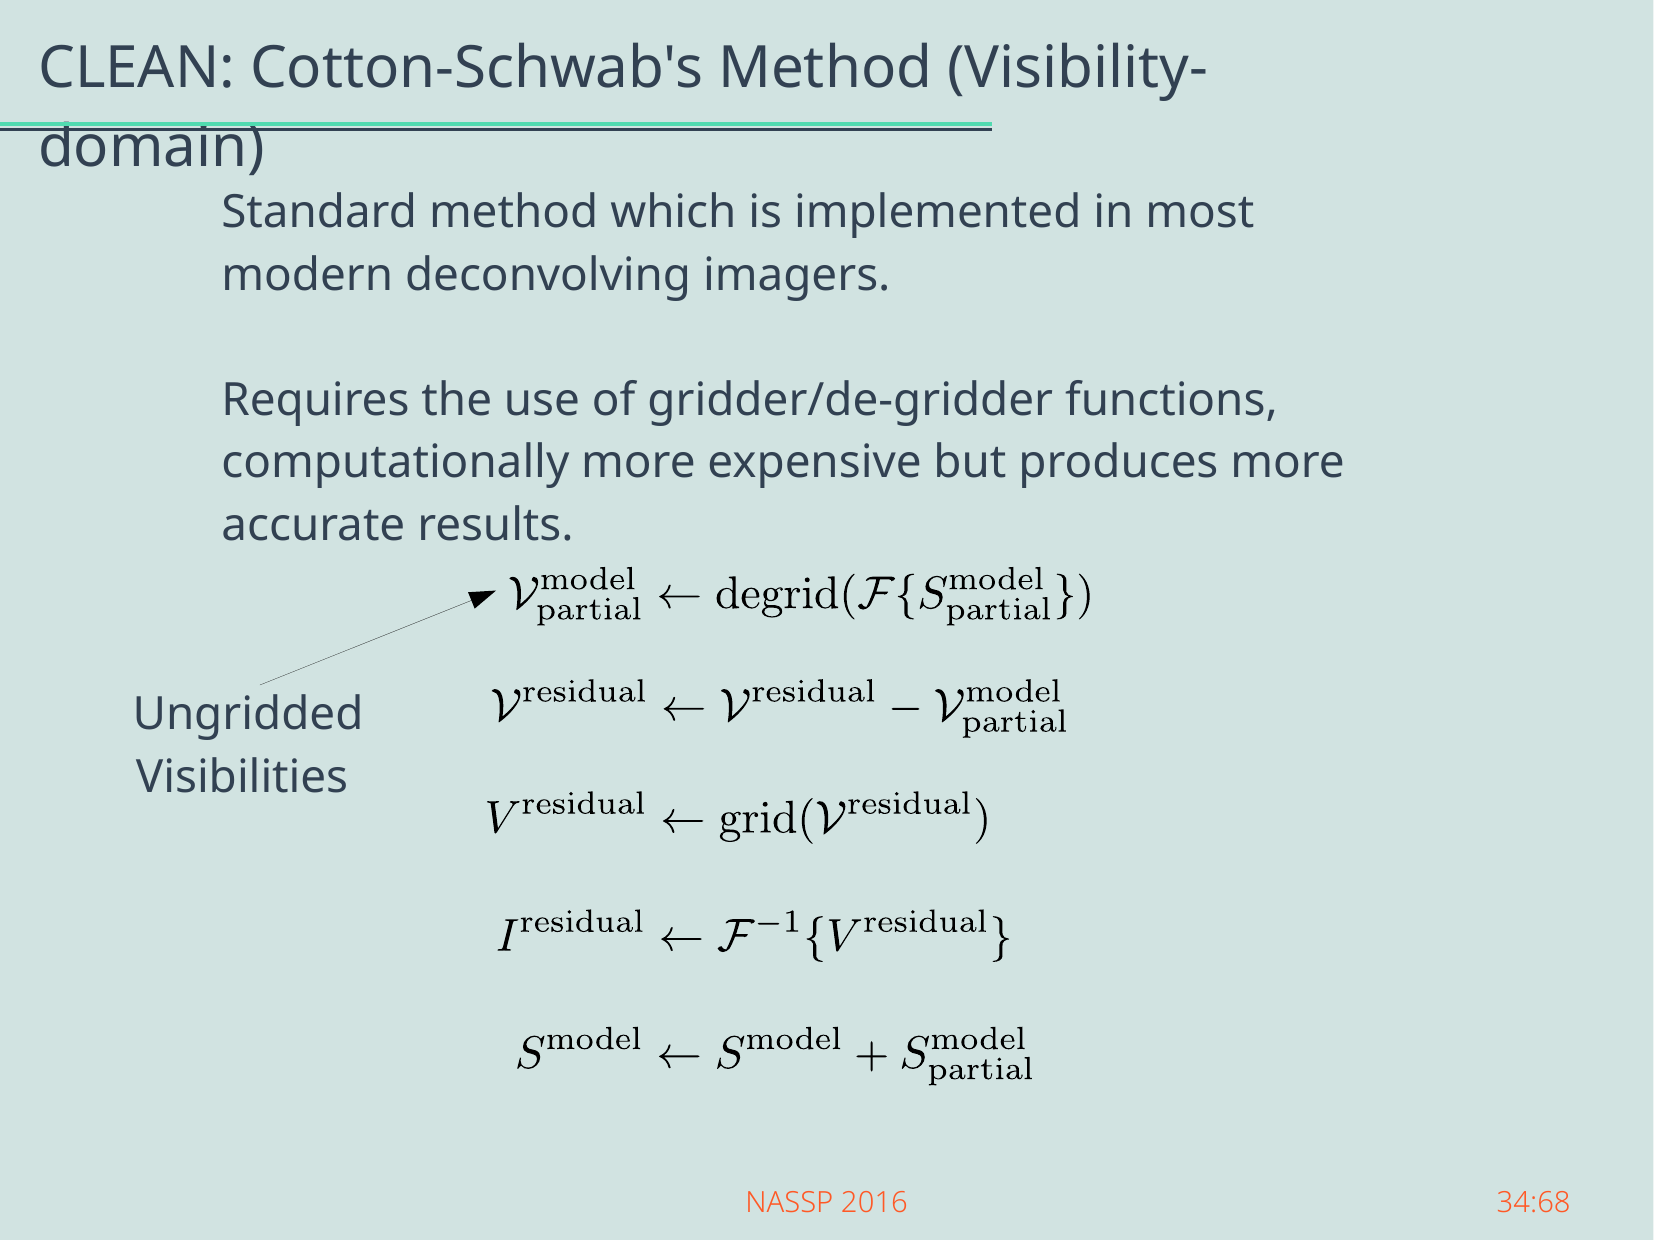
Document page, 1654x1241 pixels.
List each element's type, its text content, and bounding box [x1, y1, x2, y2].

text_box Standard method which is implemented in most modern deconvolving imagers. Requires the use of gridder/de-gridder functions, computationally more expensive but produces more accurate results. [206, 171, 1447, 517]
text_box CLEAN: Cotton-Schwab's Method (Visibility-domain) [23, 17, 1441, 103]
text_box [484, 791, 992, 844]
text_box [514, 1026, 1034, 1086]
text_box Ungridded Visibilities [112, 673, 384, 799]
text_box [507, 566, 1095, 626]
text_box [495, 909, 1013, 963]
text_box [490, 679, 1068, 738]
